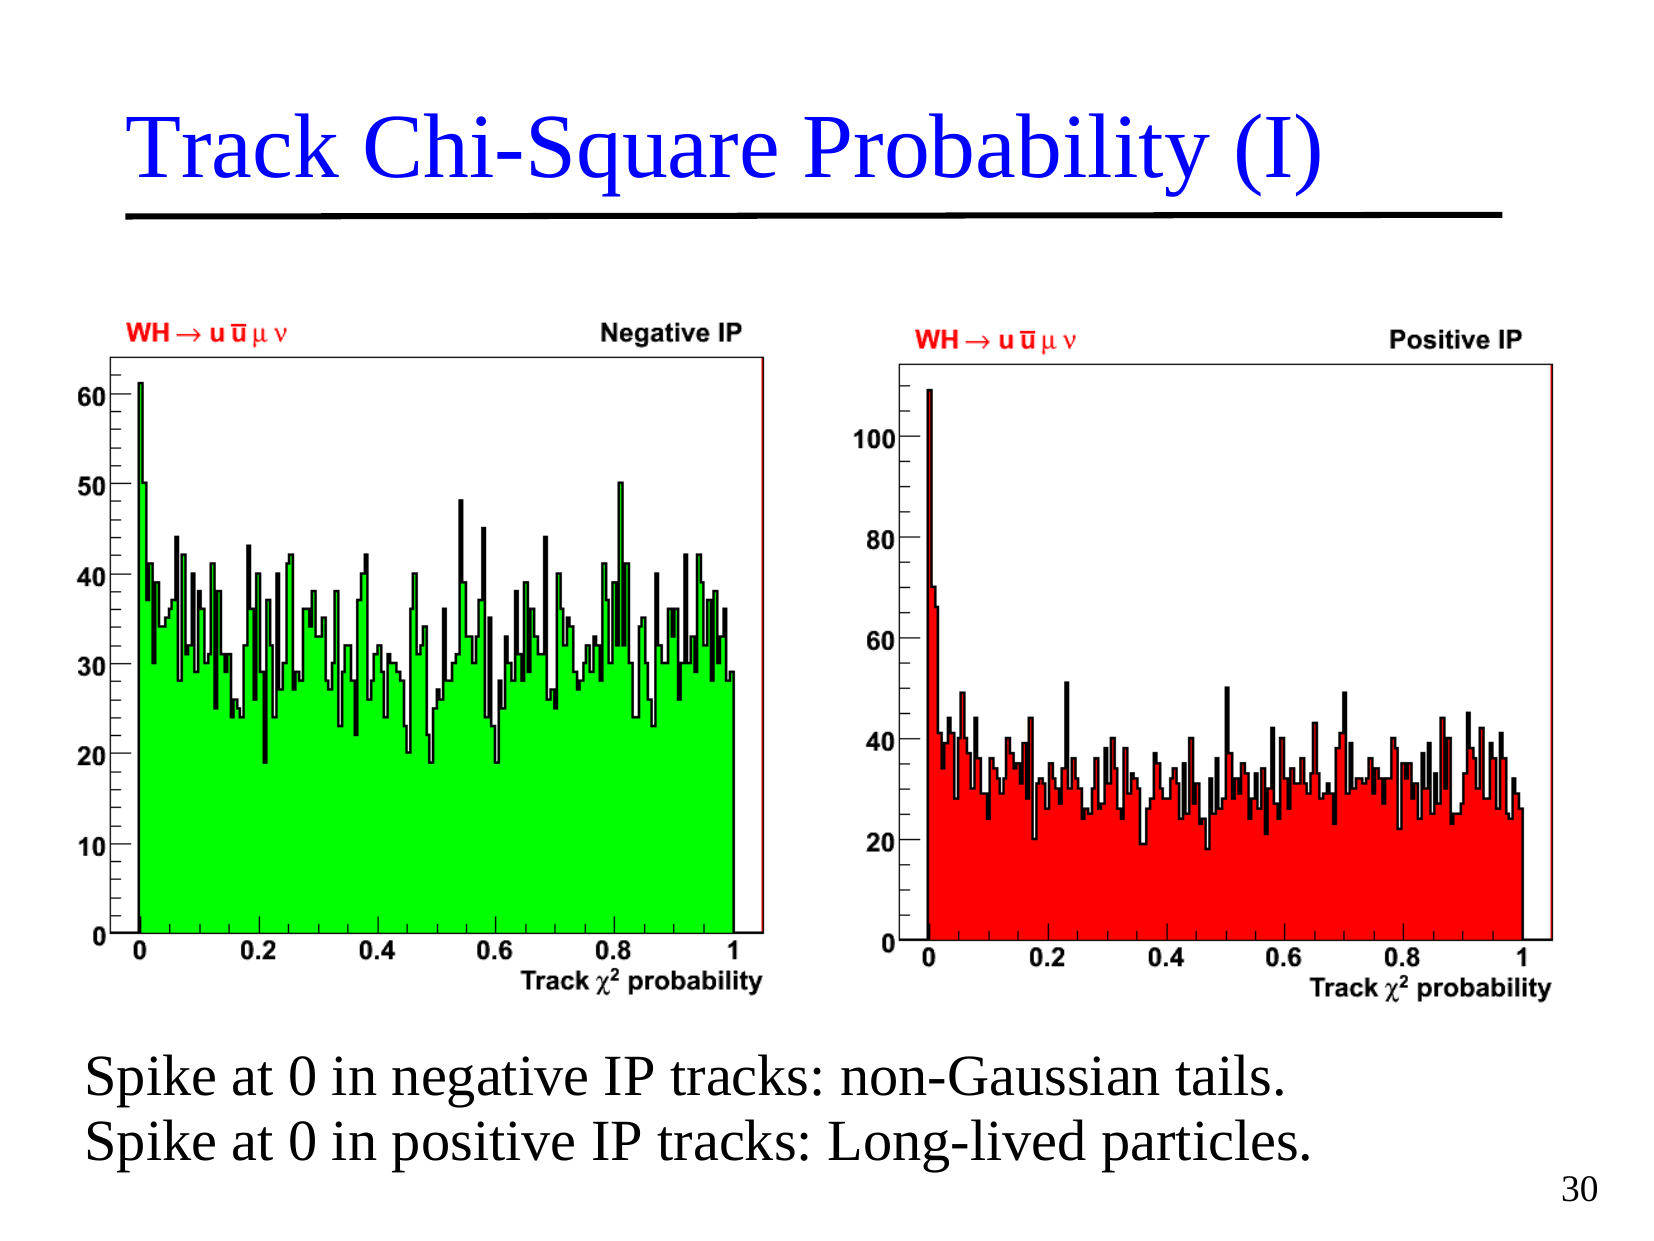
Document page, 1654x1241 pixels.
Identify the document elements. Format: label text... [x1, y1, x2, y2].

text_box Spike at 0 in negative IP tracks: non-Gaussian tails. Spike at 0 in positive IP tracks: Long-lived particles. [84, 1043, 1287, 1173]
text_box Track Chi-Square Probability (I) [125, 95, 1592, 211]
picture [29, 285, 1634, 1013]
